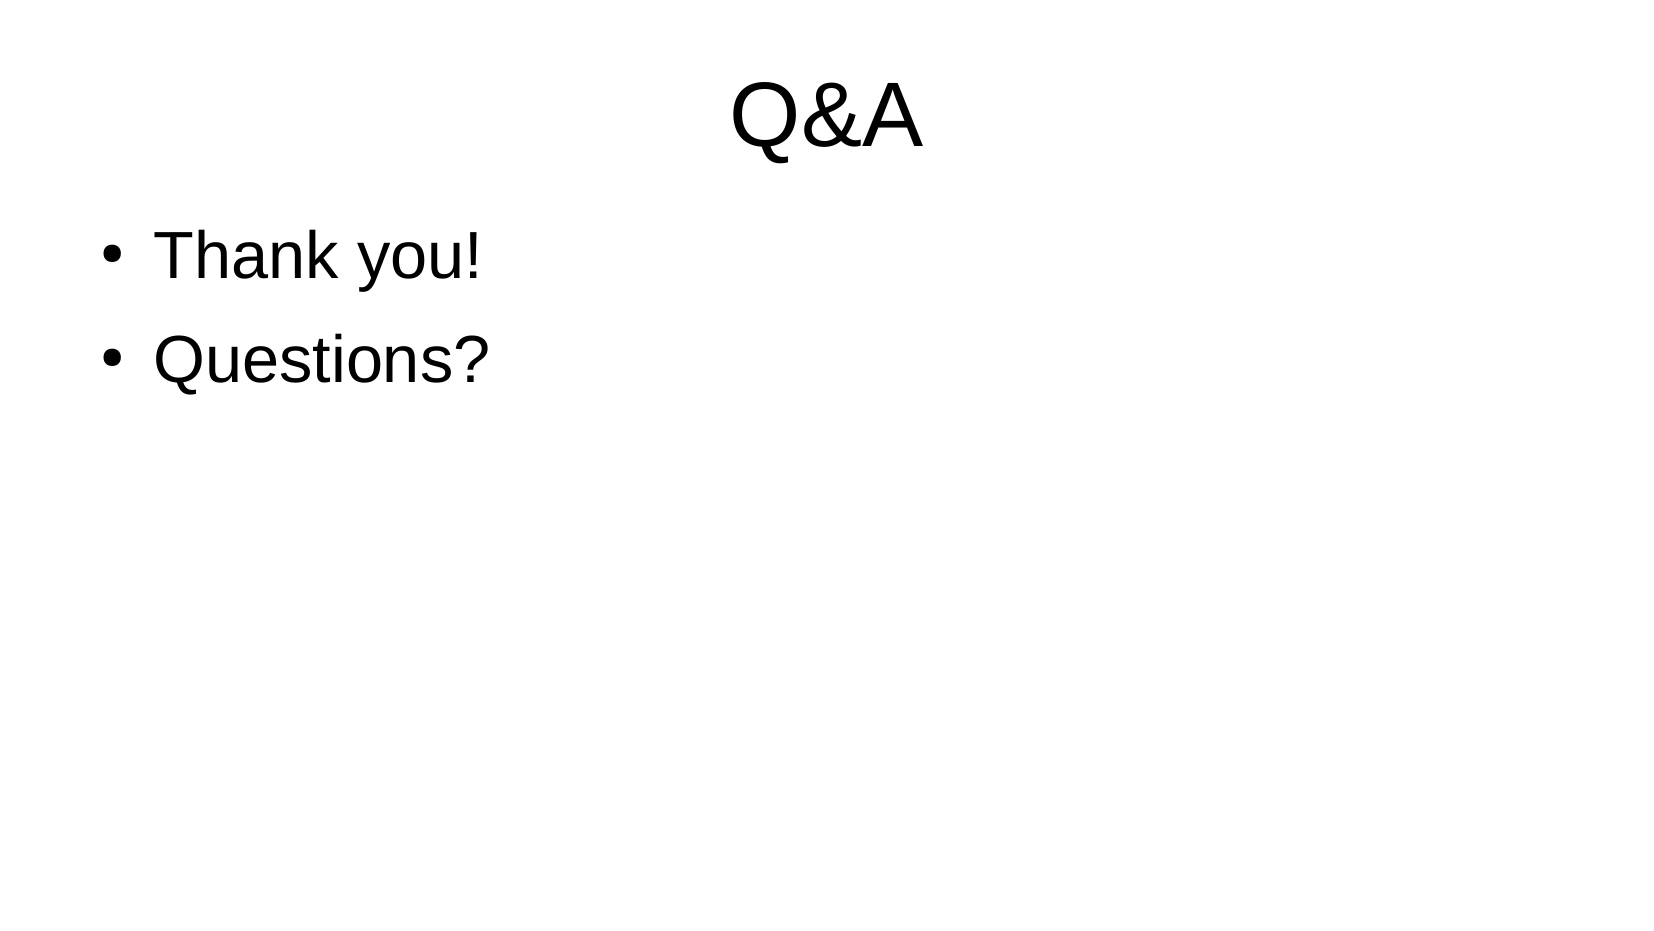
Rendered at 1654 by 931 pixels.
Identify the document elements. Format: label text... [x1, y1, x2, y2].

list Thank you! Questions? [82, 217, 1571, 758]
title Q&A [82, 37, 1571, 193]
